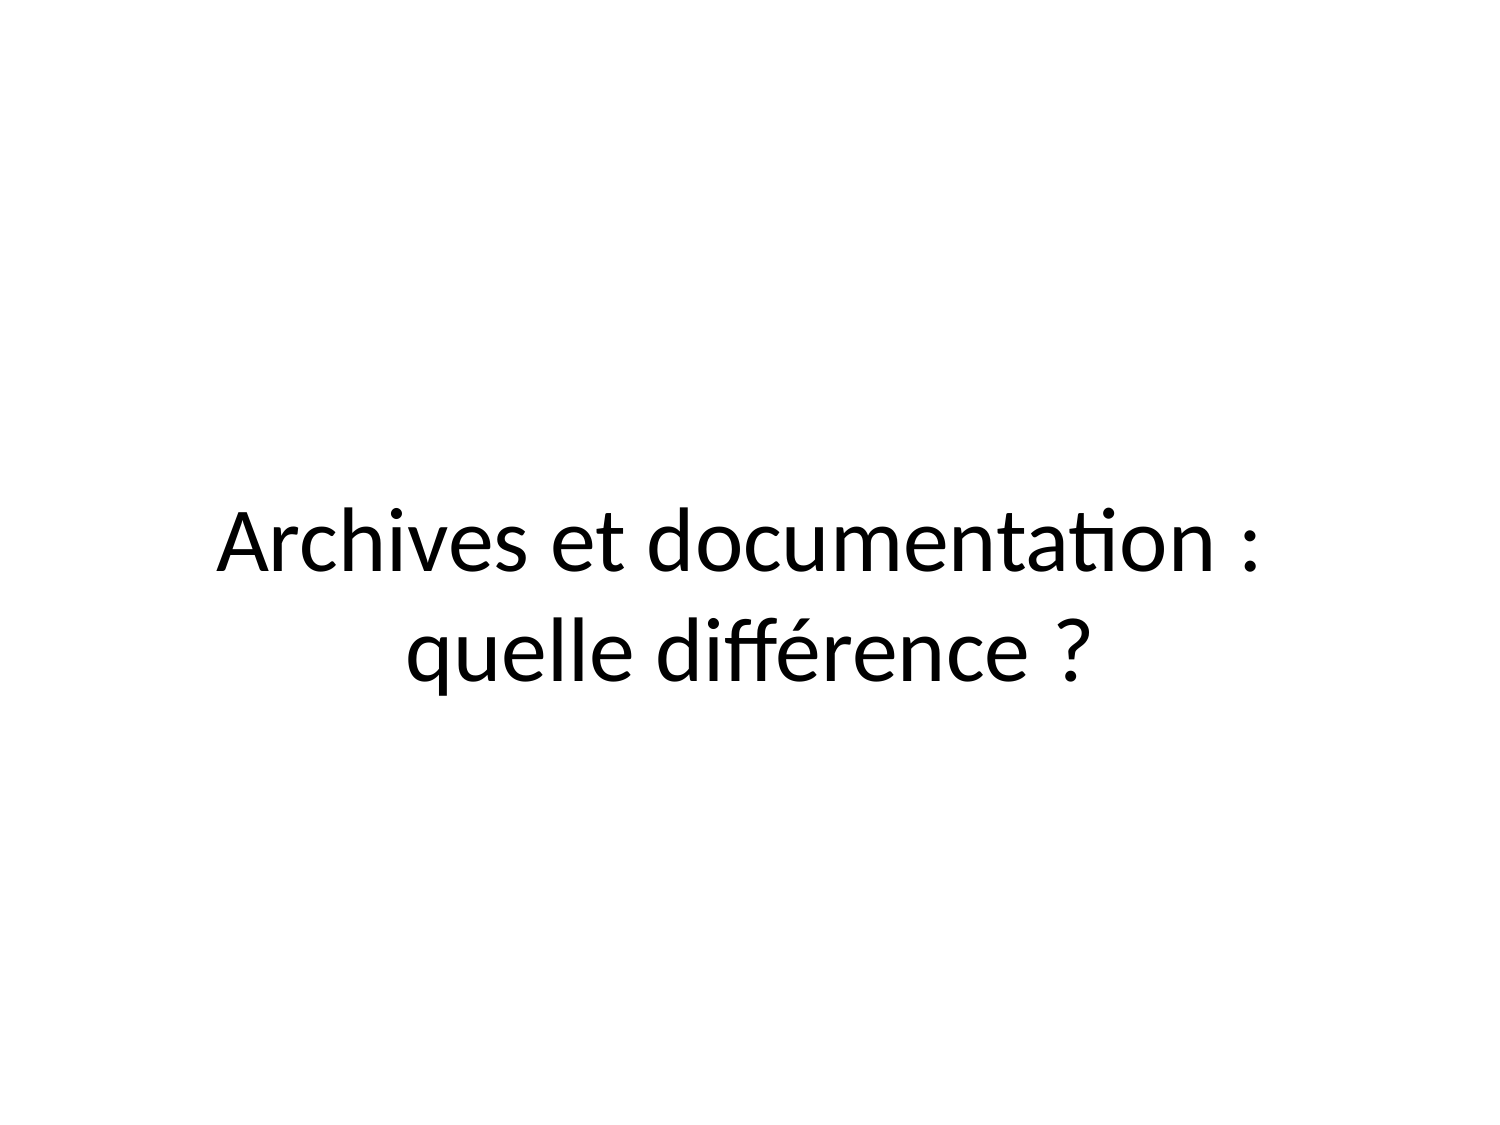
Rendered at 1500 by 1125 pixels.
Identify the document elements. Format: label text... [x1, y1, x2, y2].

subtitle Archives et documentation : quelle différence ? [75, 263, 1425, 916]
